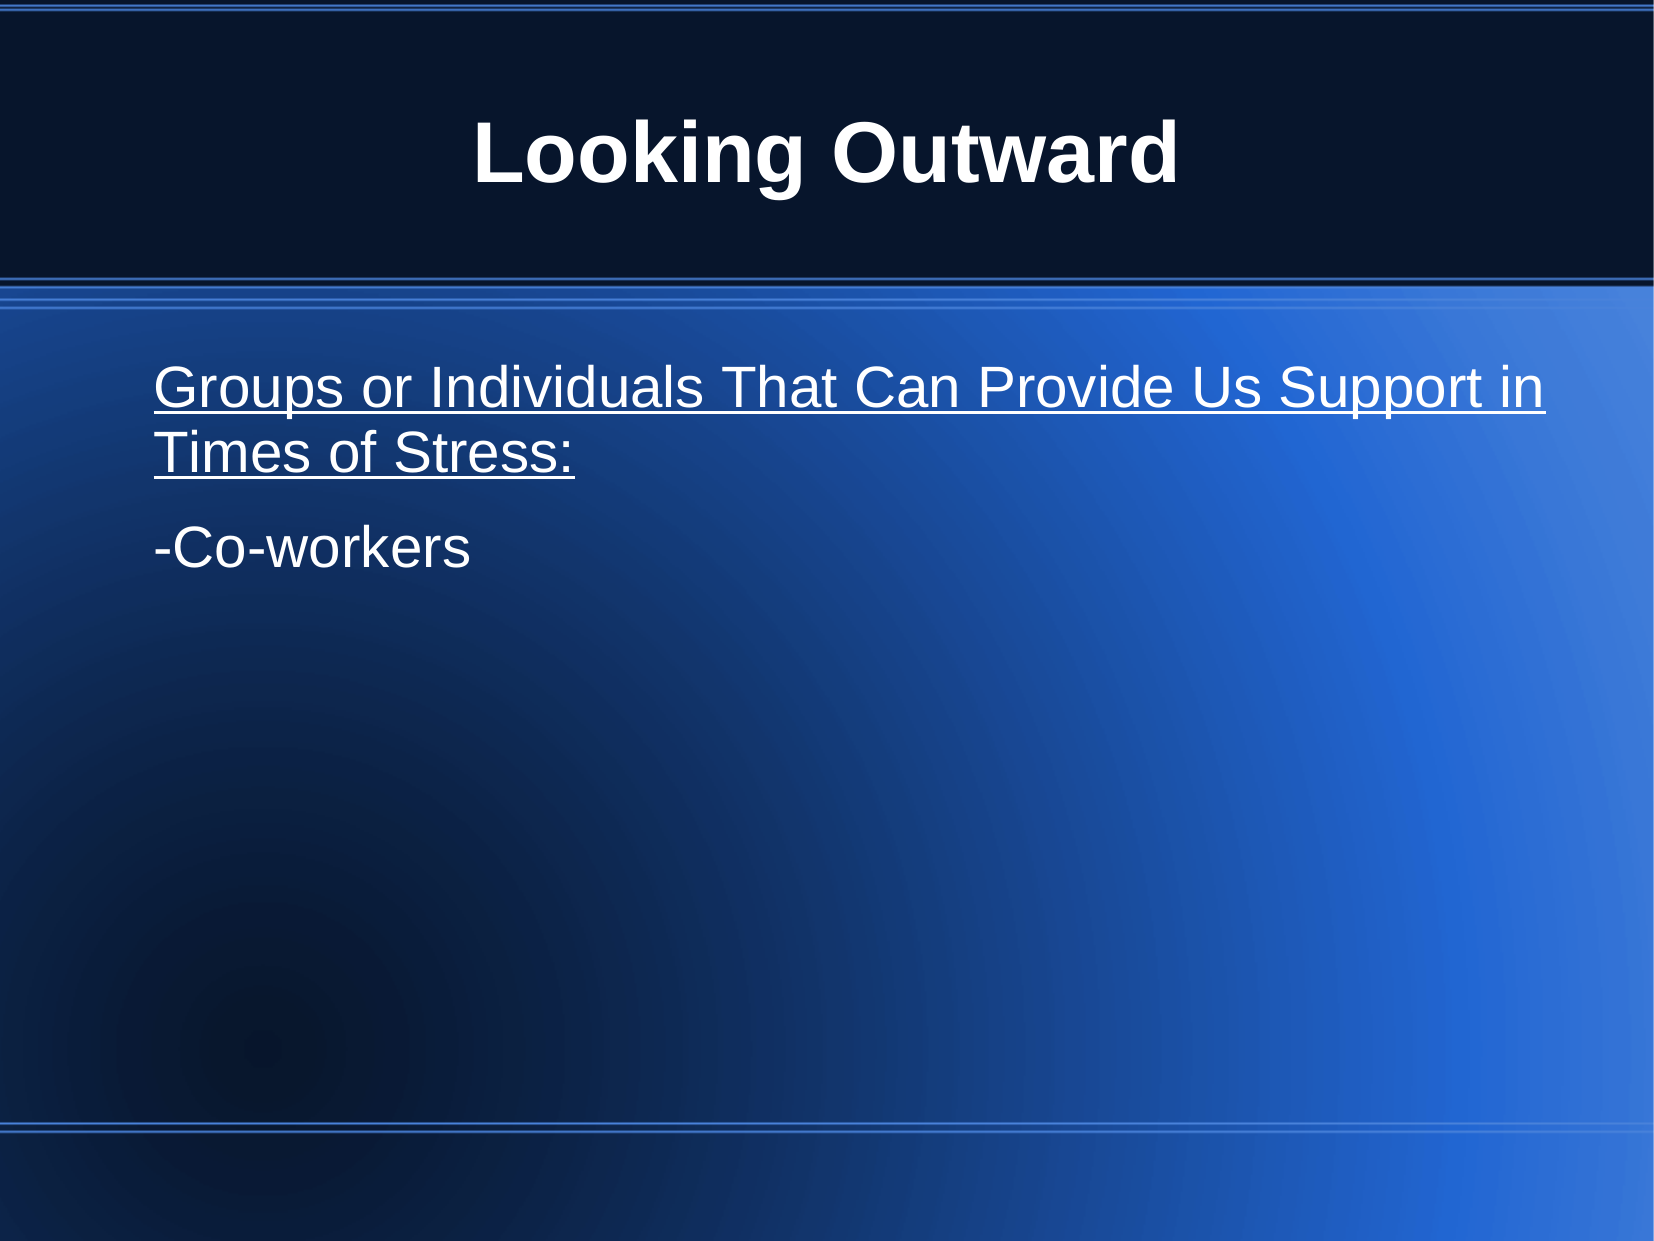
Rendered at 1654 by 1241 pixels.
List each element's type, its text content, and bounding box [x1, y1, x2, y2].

picture [0, 0, 1654, 1241]
title Looking Outward [82, 49, 1571, 257]
list Groups or Individuals That Can Provide Us Support in Times of Stress: -Co-workers [82, 355, 1571, 1058]
